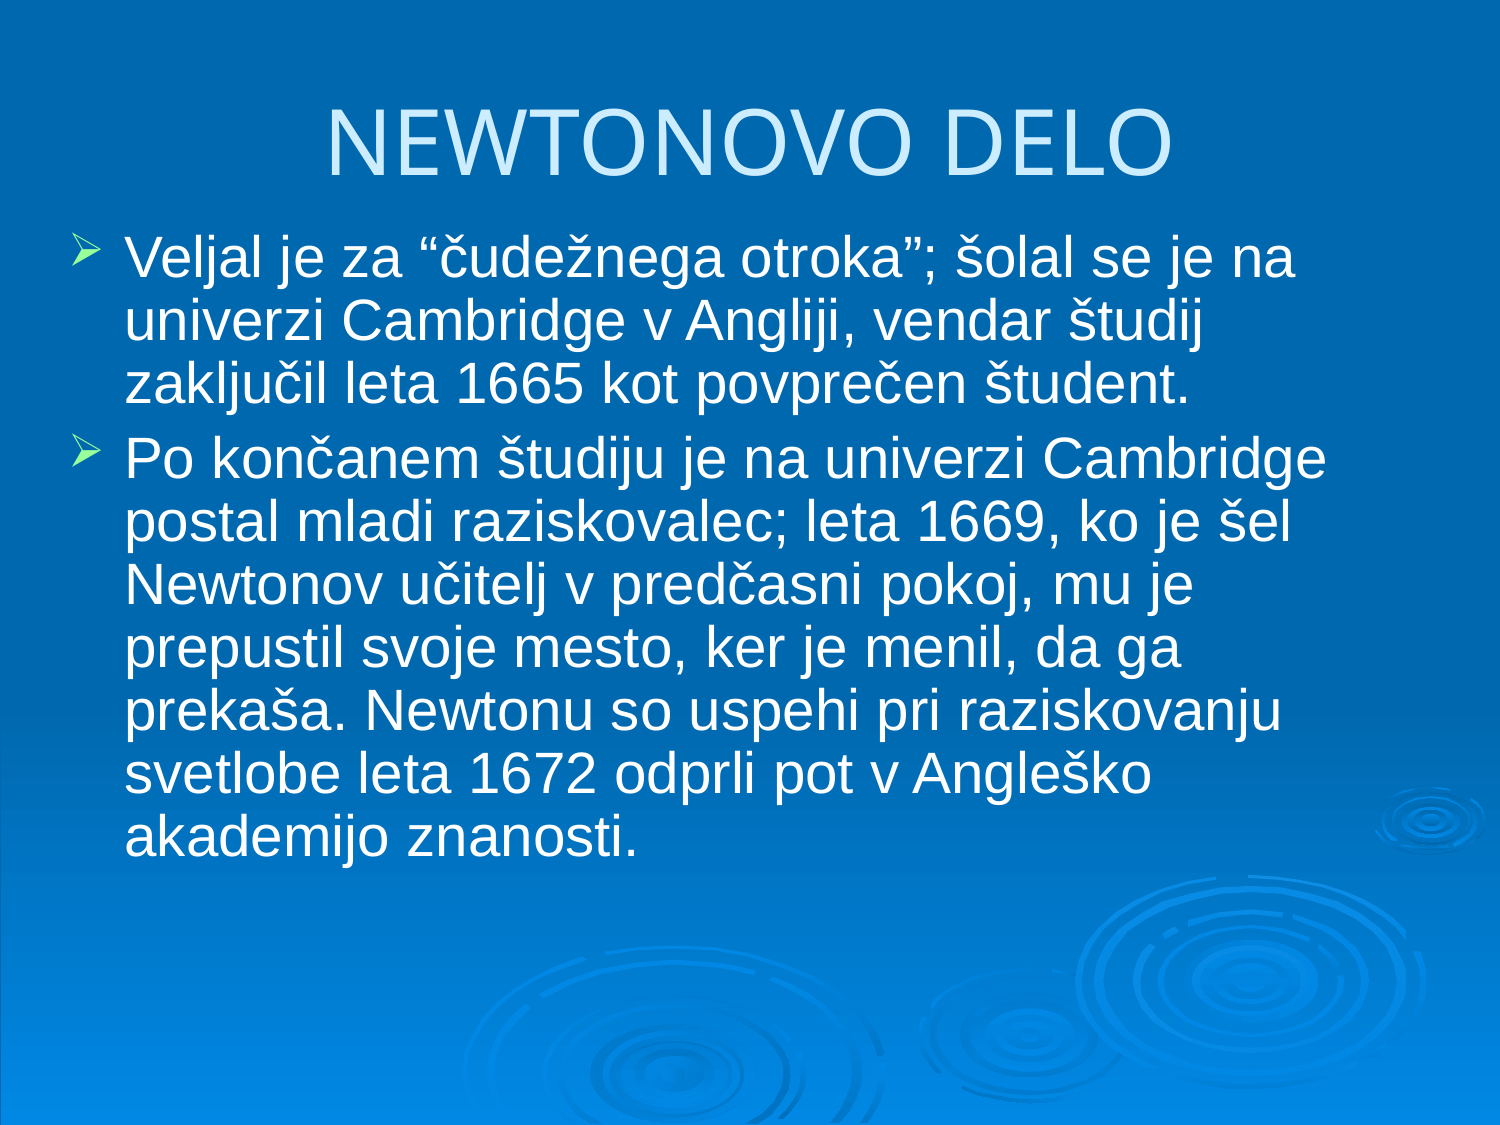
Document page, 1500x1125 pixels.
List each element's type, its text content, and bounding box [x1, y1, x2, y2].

title NEWTONOVO DELO [75, 45, 1425, 233]
list Veljal je za “čudežnega otroka”; šolal se je na univerzi Cambridge v Angliji, vendar študij zaključil leta 1665 kot povprečen študent. Po končanem študiju je na univerzi Cambridge postal mladi raziskovalec; leta 1669, ko je šel Newtonov učitelj v predčasni pokoj, mu je prepustil svoje mesto, ker je menil, da ga prekaša. Newtonu so uspehi pri raziskovanju svetlobe leta 1672 odprli pot v Angleško akademijo znanosti. [53, 220, 1404, 963]
